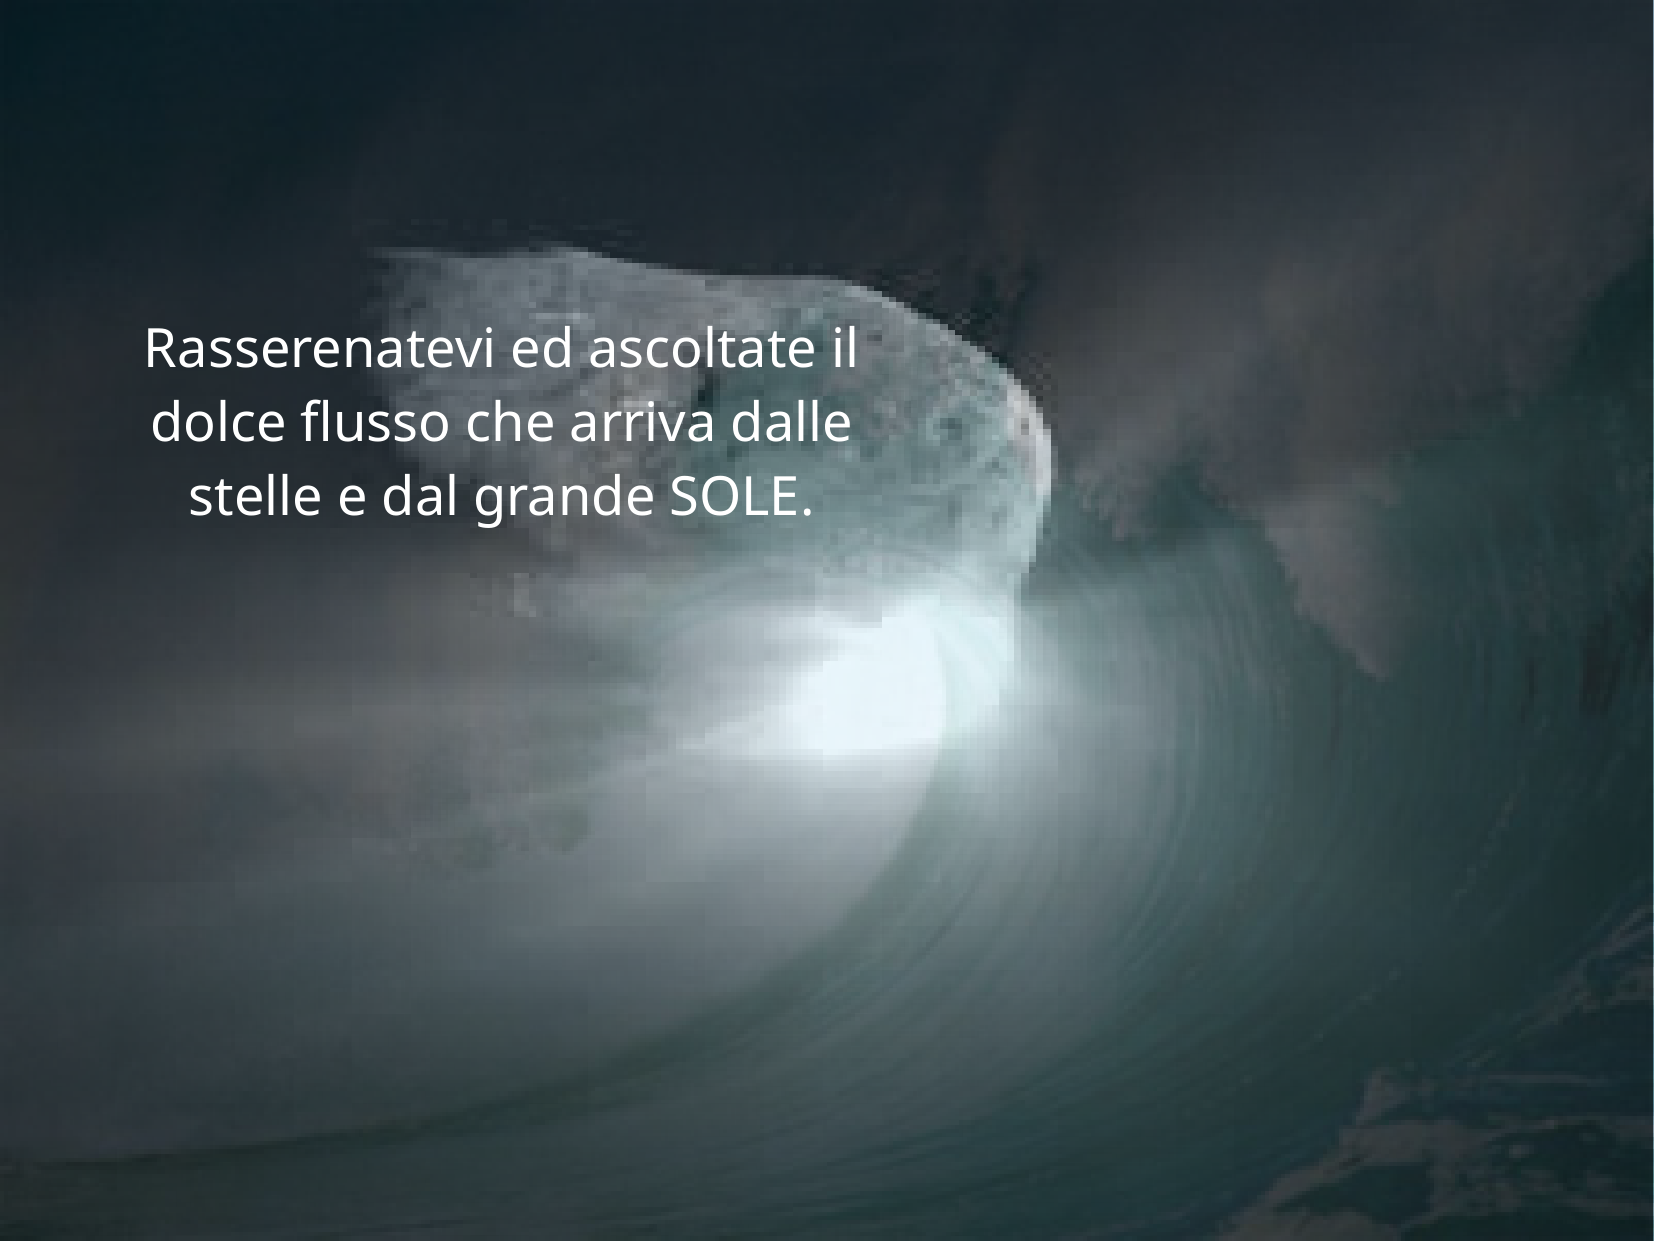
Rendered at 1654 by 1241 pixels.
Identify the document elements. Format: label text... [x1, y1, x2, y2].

title Rasserenatevi ed ascoltate il dolce flusso che arriva dalle stelle e dal grande SOLE. [118, 279, 886, 562]
picture [0, 0, 1654, 1241]
